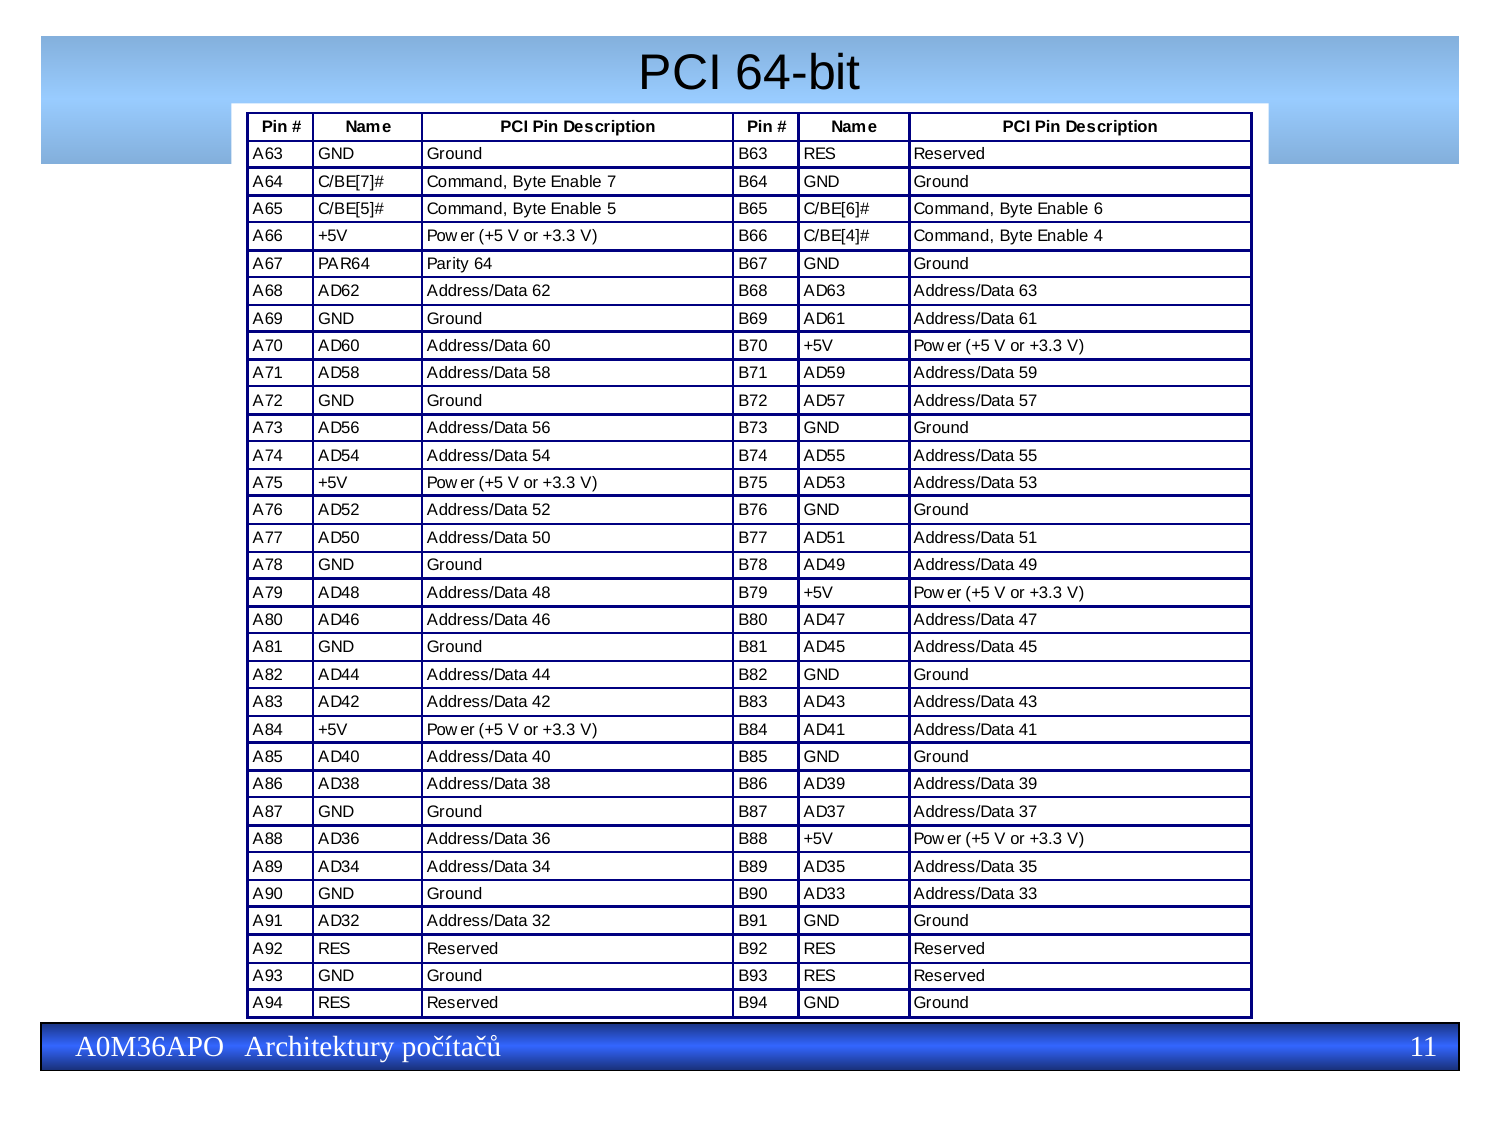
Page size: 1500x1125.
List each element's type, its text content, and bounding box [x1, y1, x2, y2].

chart [21, 111, 1479, 1113]
title PCI 64-bit [41, 36, 1459, 111]
text_box [231, 103, 1269, 111]
